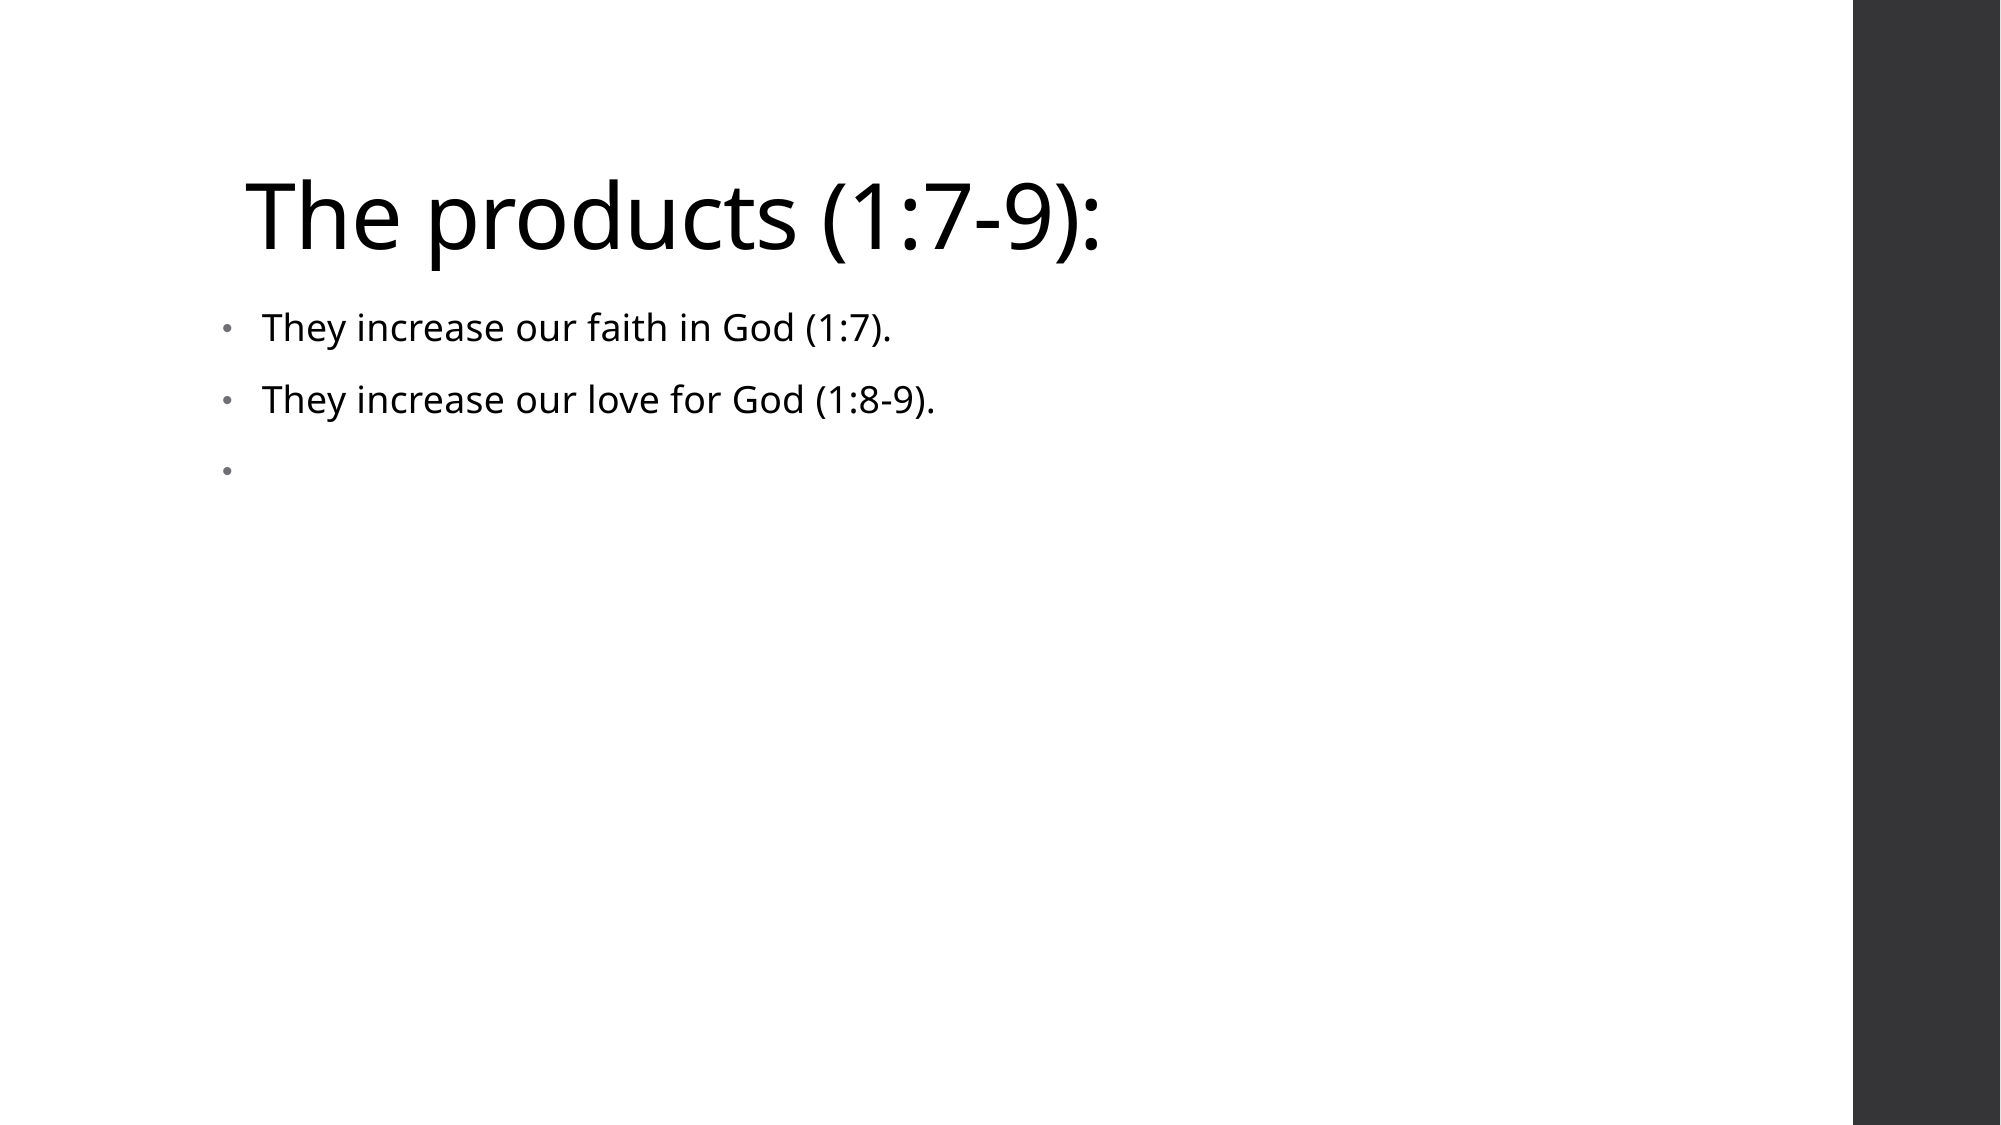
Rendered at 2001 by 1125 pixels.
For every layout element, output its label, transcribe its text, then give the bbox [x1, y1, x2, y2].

title The products (1:7-9): [206, 60, 1797, 278]
list They increase our faith in God (1:7). They increase our love for God (1:8-9). [206, 299, 1617, 1014]
